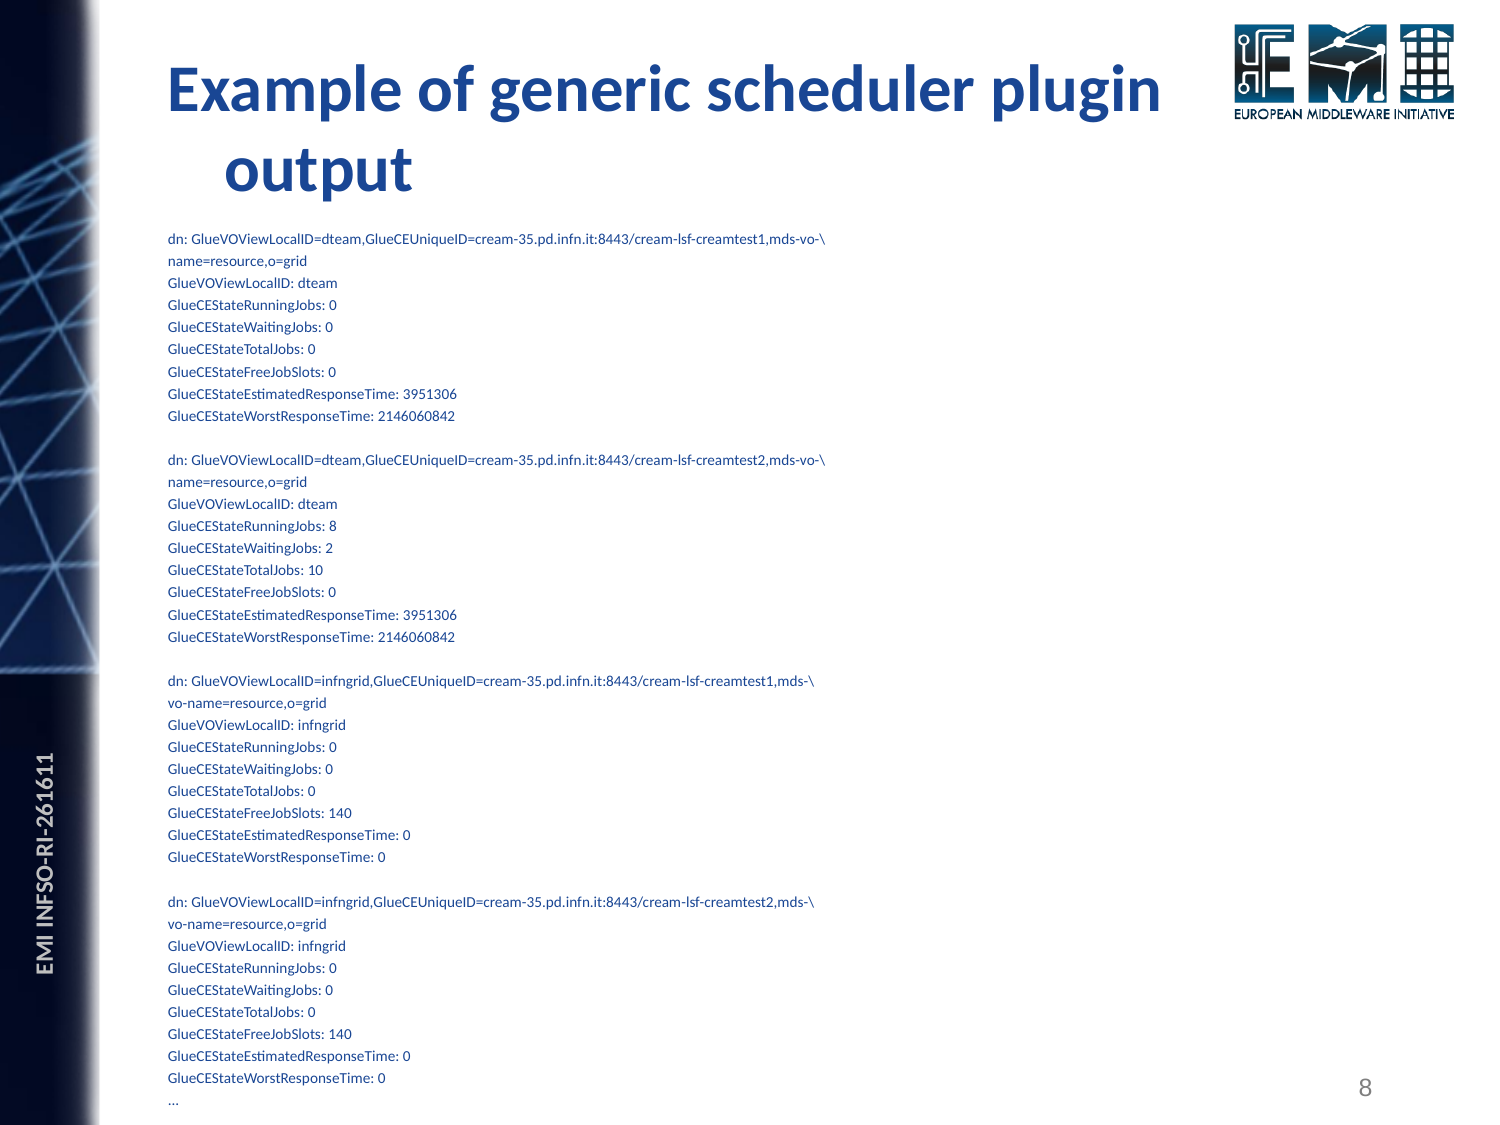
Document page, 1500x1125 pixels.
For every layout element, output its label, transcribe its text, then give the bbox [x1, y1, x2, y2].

picture [0, 0, 111, 1125]
list dn: GlueVOViewLocalID=dteam,GlueCEUniqueID=cream-35.pd.infn.it:8443/cream-lsf-creamtest1,mds-vo-\ name=resource,o=grid GlueVOViewLocalID: dteam GlueCEStateRunningJobs: 0 GlueCEStateWaitingJobs: 0 GlueCEStateTotalJobs: 0 GlueCEStateFreeJobSlots: 0 GlueCEStateEstimatedResponseTime: 3951306 GlueCEStateWorstResponseTime: 2146060842 dn: GlueVOViewLocalID=dteam,GlueCEUniqueID=cream-35.pd.infn.it:8443/cream-lsf-creamtest2,mds-vo-\ name=resource,o=grid GlueVOViewLocalID: dteam GlueCEStateRunningJobs: 8 GlueCEStateWaitingJobs: 2 GlueCEStateTotalJobs: 10 GlueCEStateFreeJobSlots: 0 GlueCEStateEstimatedResponseTime: 3951306 GlueCEStateWorstResponseTime: 2146060842 dn: GlueVOViewLocalID=infngrid,GlueCEUniqueID=cream-35.pd.infn.it:8443/cream-lsf-creamtest1,mds-\ vo-name=resource,o=grid GlueVOViewLocalID: infngrid GlueCEStateRunningJobs: 0 GlueCEStateWaitingJobs: 0 GlueCEStateTotalJobs: 0 GlueCEStateFreeJobSlots: 140 GlueCEStateEstimatedResponseTime: 0 GlueCEStateWorstResponseTime: 0 dn: GlueVOViewLocalID=infngrid,GlueCEUniqueID=cream-35.pd.infn.it:8443/cream-lsf-creamtest2,mds-\ vo-name=resource,o=grid GlueVOViewLocalID: infngrid GlueCEStateRunningJobs: 0 GlueCEStateWaitingJobs: 0 GlueCEStateTotalJobs: 0 GlueCEStateFreeJobSlots: 140 GlueCEStateEstimatedResponseTime: 0 GlueCEStateWorstResponseTime: 0 ... [153, 221, 1426, 1125]
picture [1185, 8, 1500, 140]
text_box Example of generic scheduler plugin output [153, 37, 1201, 213]
